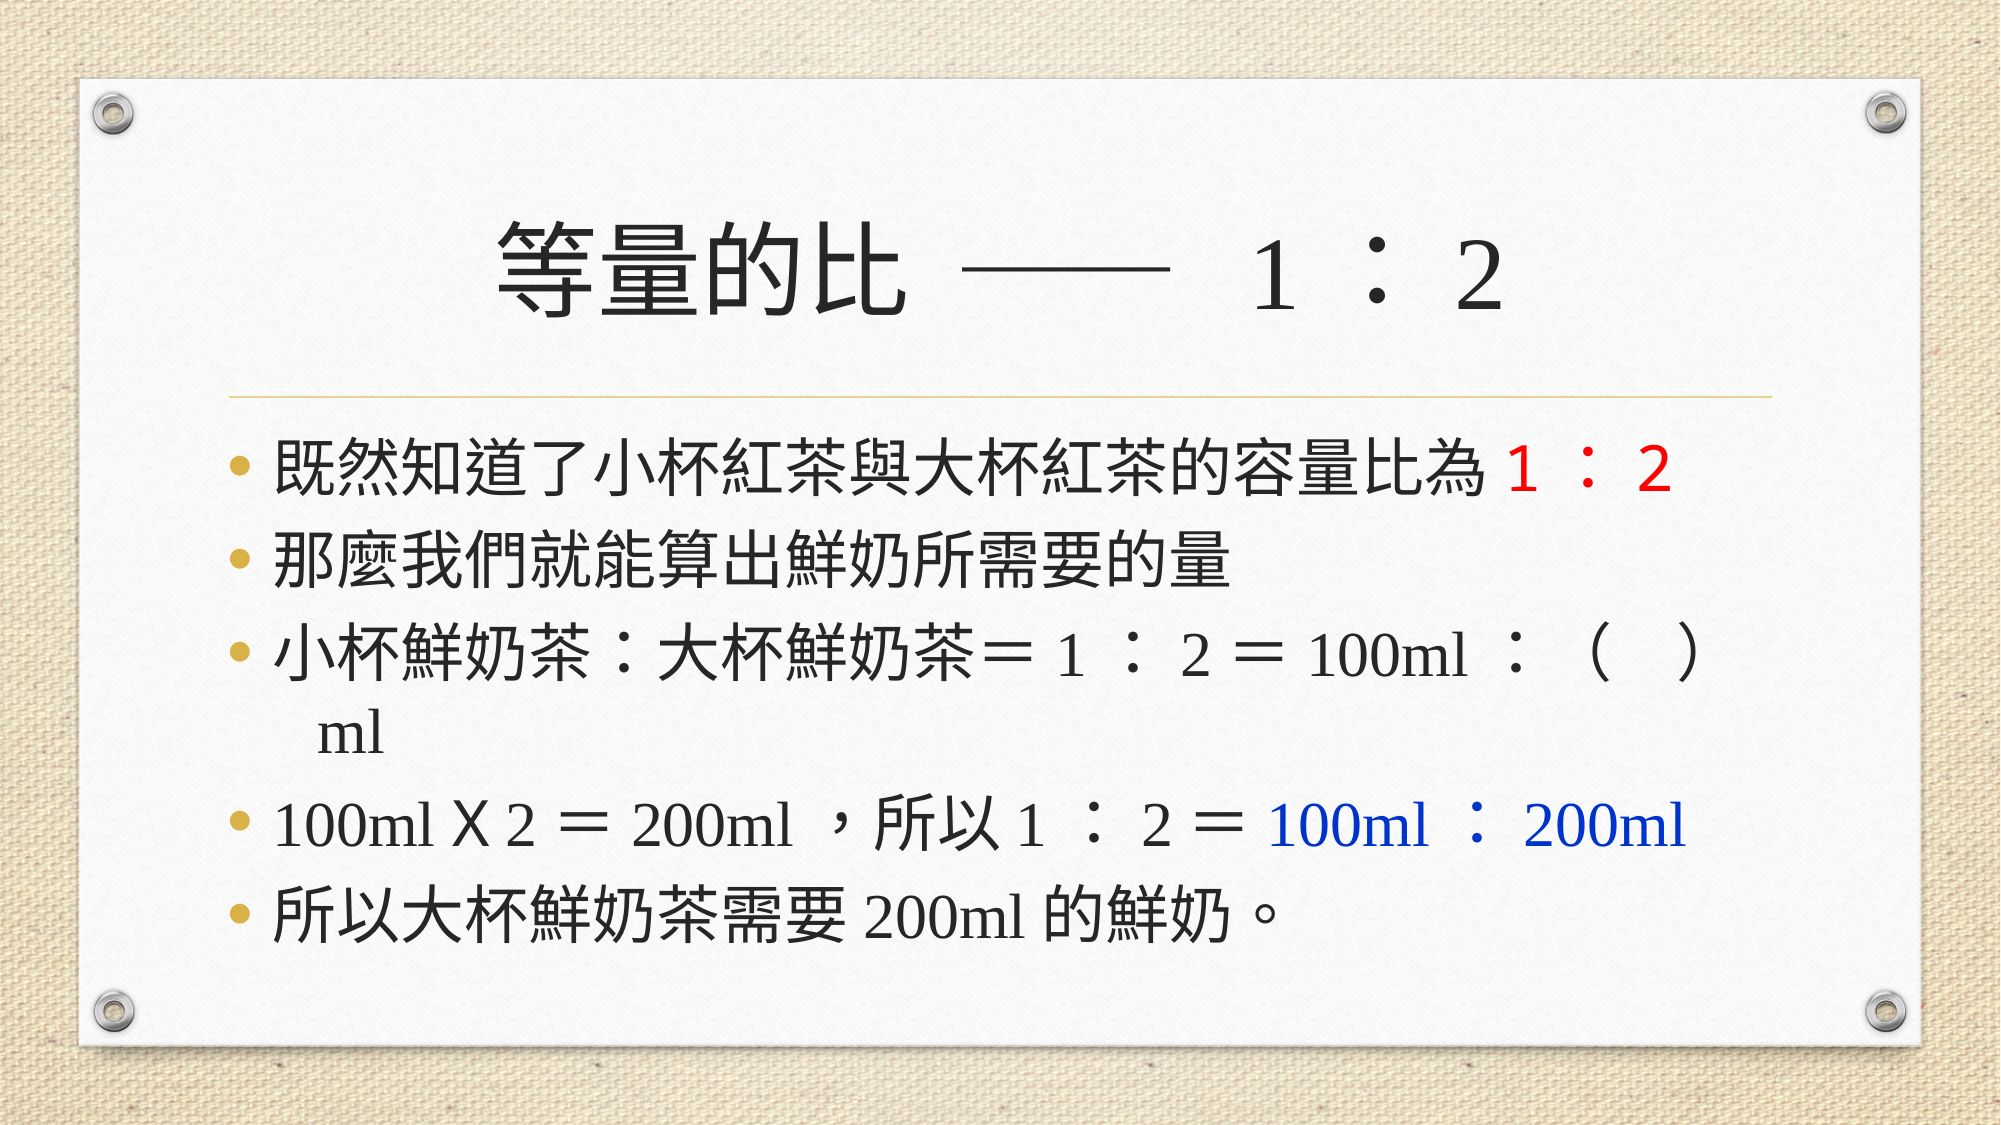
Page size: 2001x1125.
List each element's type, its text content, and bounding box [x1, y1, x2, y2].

title 等量的比 ── 1：2 [212, 161, 1788, 376]
list 既然知道了小杯紅茶與大杯紅茶的容量比為1：2 那麼我們就能算出鮮奶所需要的量 小杯鮮奶茶：大杯鮮奶茶＝1：2＝100ml：（ ）ml 100ml X 2＝200ml，所以1：2＝100ml：200ml 所以大杯鮮奶茶需要200ml的鮮奶。 [212, 419, 1813, 964]
